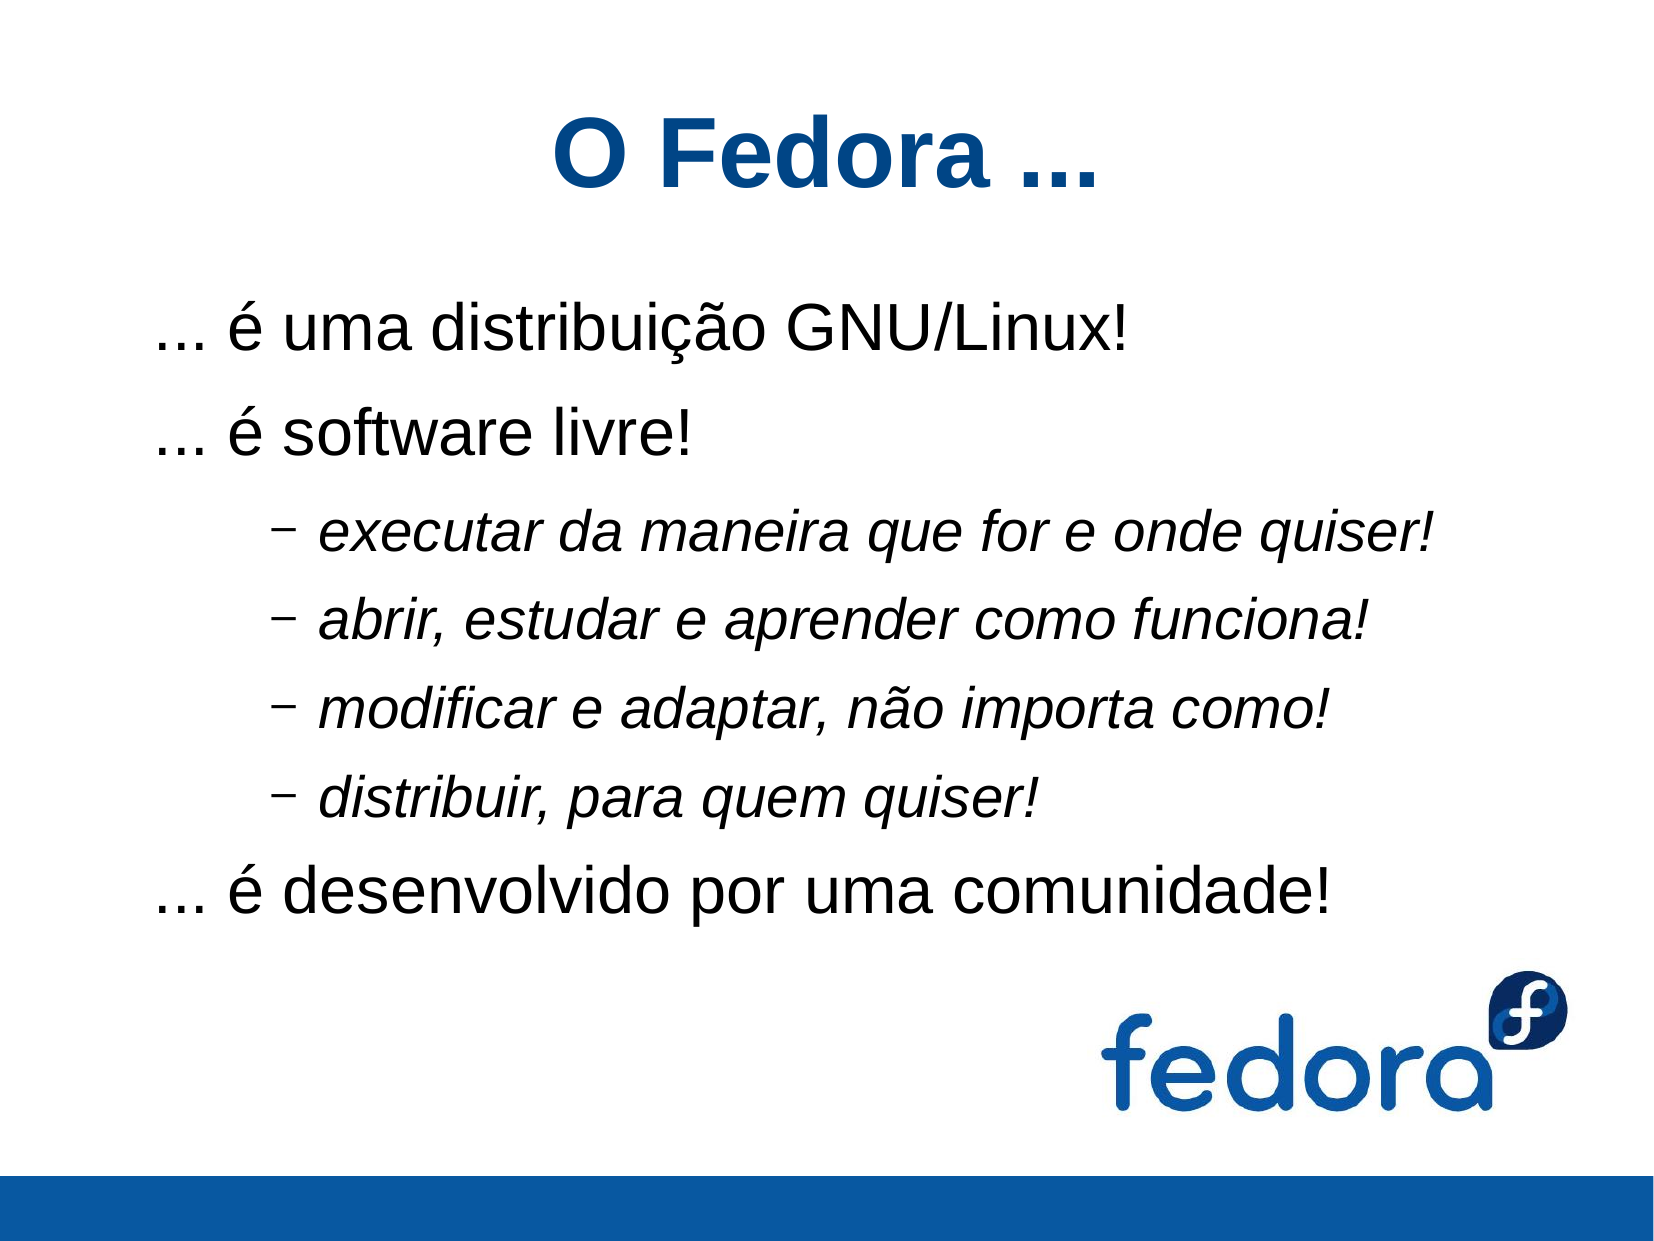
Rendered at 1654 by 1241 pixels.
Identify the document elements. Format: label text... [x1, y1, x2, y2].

title O Fedora ... [82, 49, 1571, 257]
picture [1087, 958, 1576, 1125]
list ... é uma distribuição GNU/Linux! ... é software livre! executar da maneira que for e onde quiser! abrir, estudar e aprender como funciona! modificar e adaptar, não importa como! distribuir, para quem quiser! ... é desenvolvido por uma comunidade! [82, 290, 1571, 1109]
picture [0, 1176, 1654, 1241]
